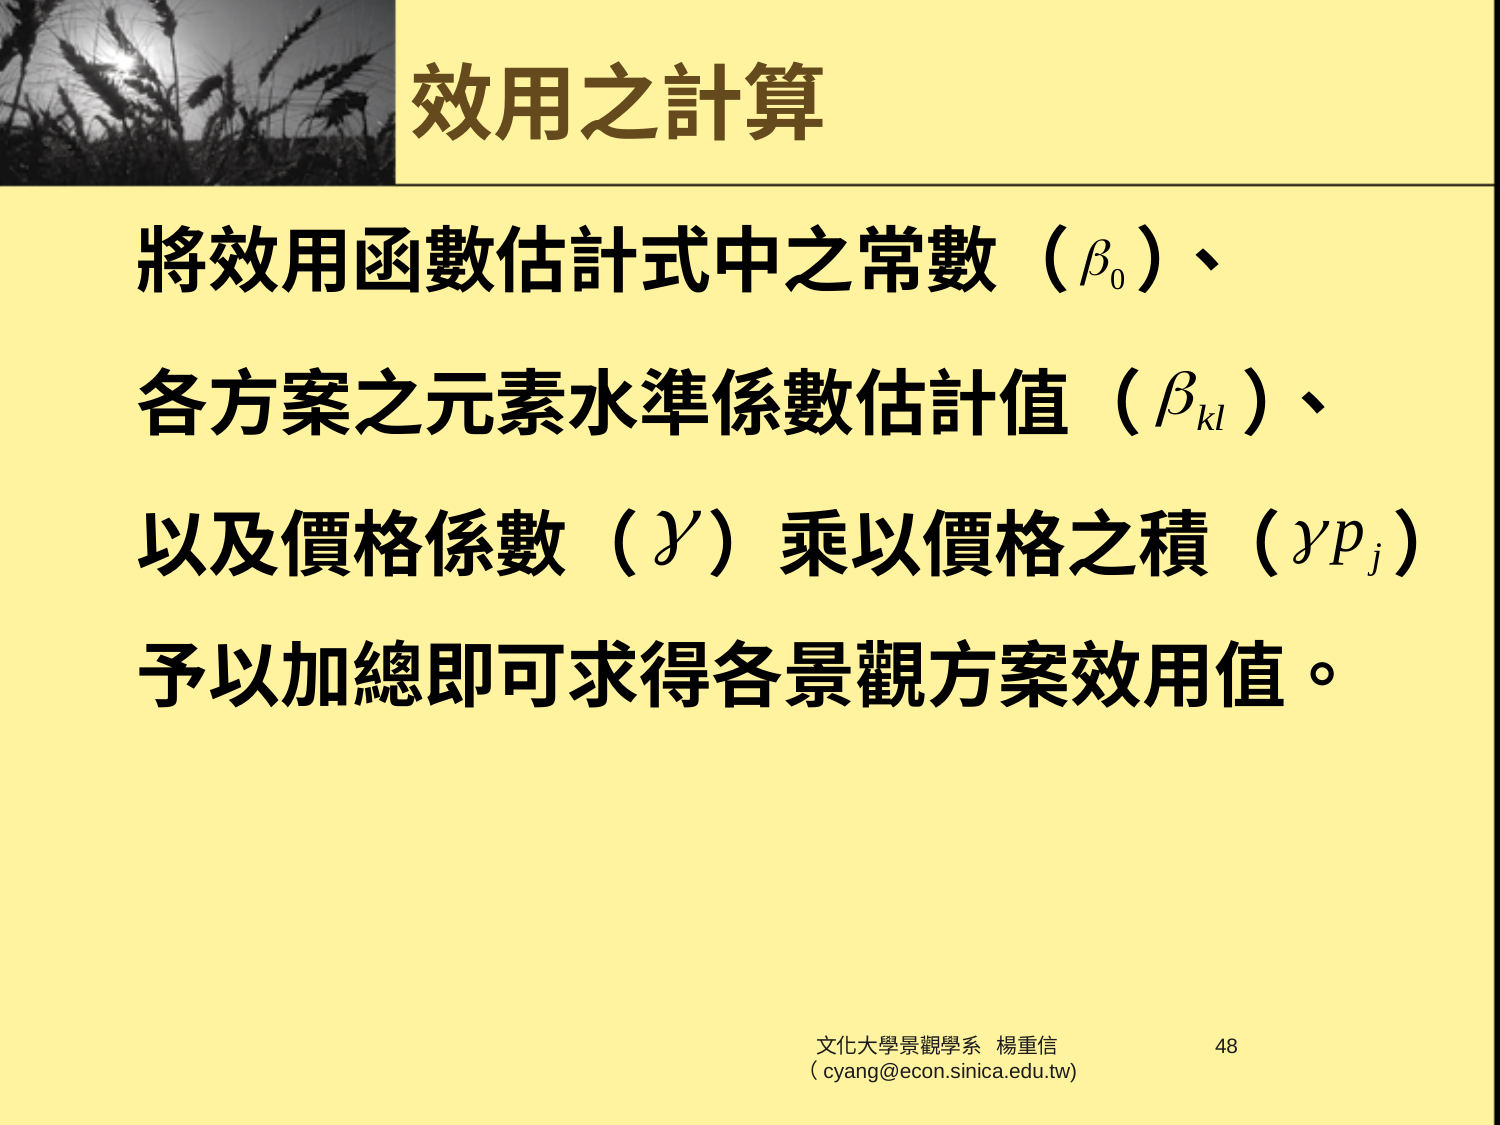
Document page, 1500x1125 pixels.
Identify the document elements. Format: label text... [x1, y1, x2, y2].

text_box 文化大學景觀學系 楊重信（cyang@econ.sinica.edu.tw) [699, 1025, 1175, 1101]
title 效用之計算 [395, 14, 1500, 185]
chart [136, 195, 1433, 1019]
text_box [1200, 1025, 1413, 1101]
